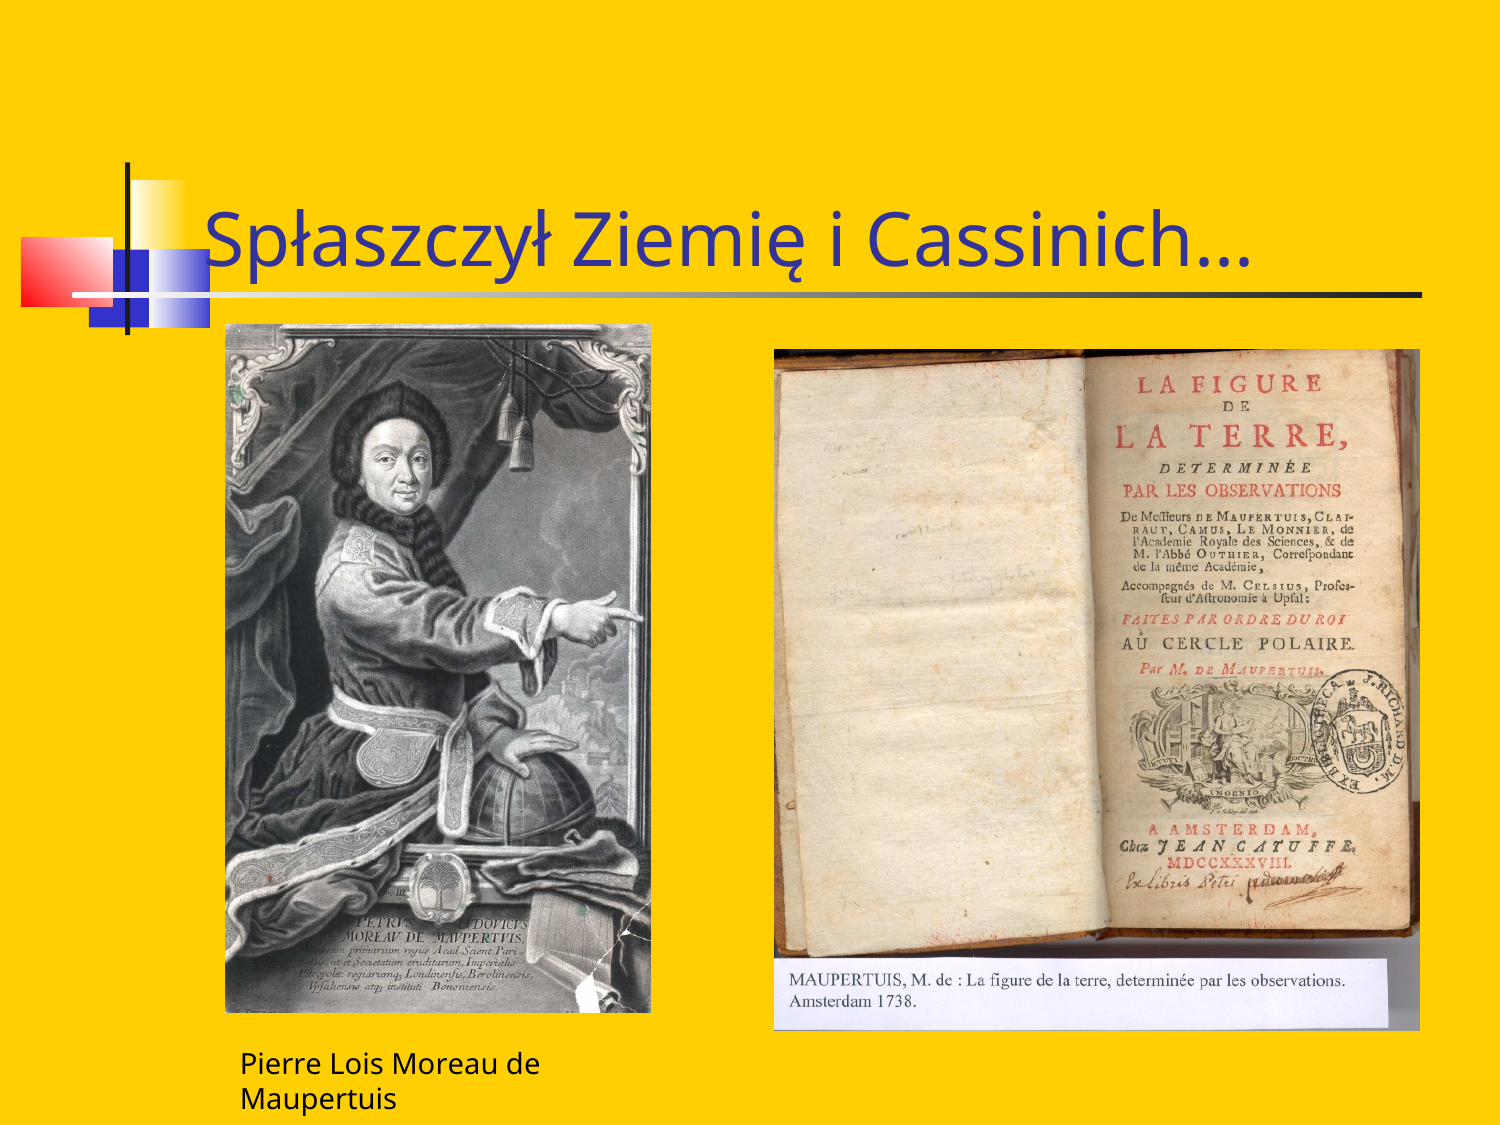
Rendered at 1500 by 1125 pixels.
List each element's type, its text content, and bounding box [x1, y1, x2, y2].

text_box Pierre Lois Moreau de Maupertuis [224, 1037, 713, 1123]
title Spłaszczył Ziemię i Cassinich... [188, 101, 1468, 289]
picture [225, 324, 651, 1013]
picture [774, 349, 1420, 1031]
